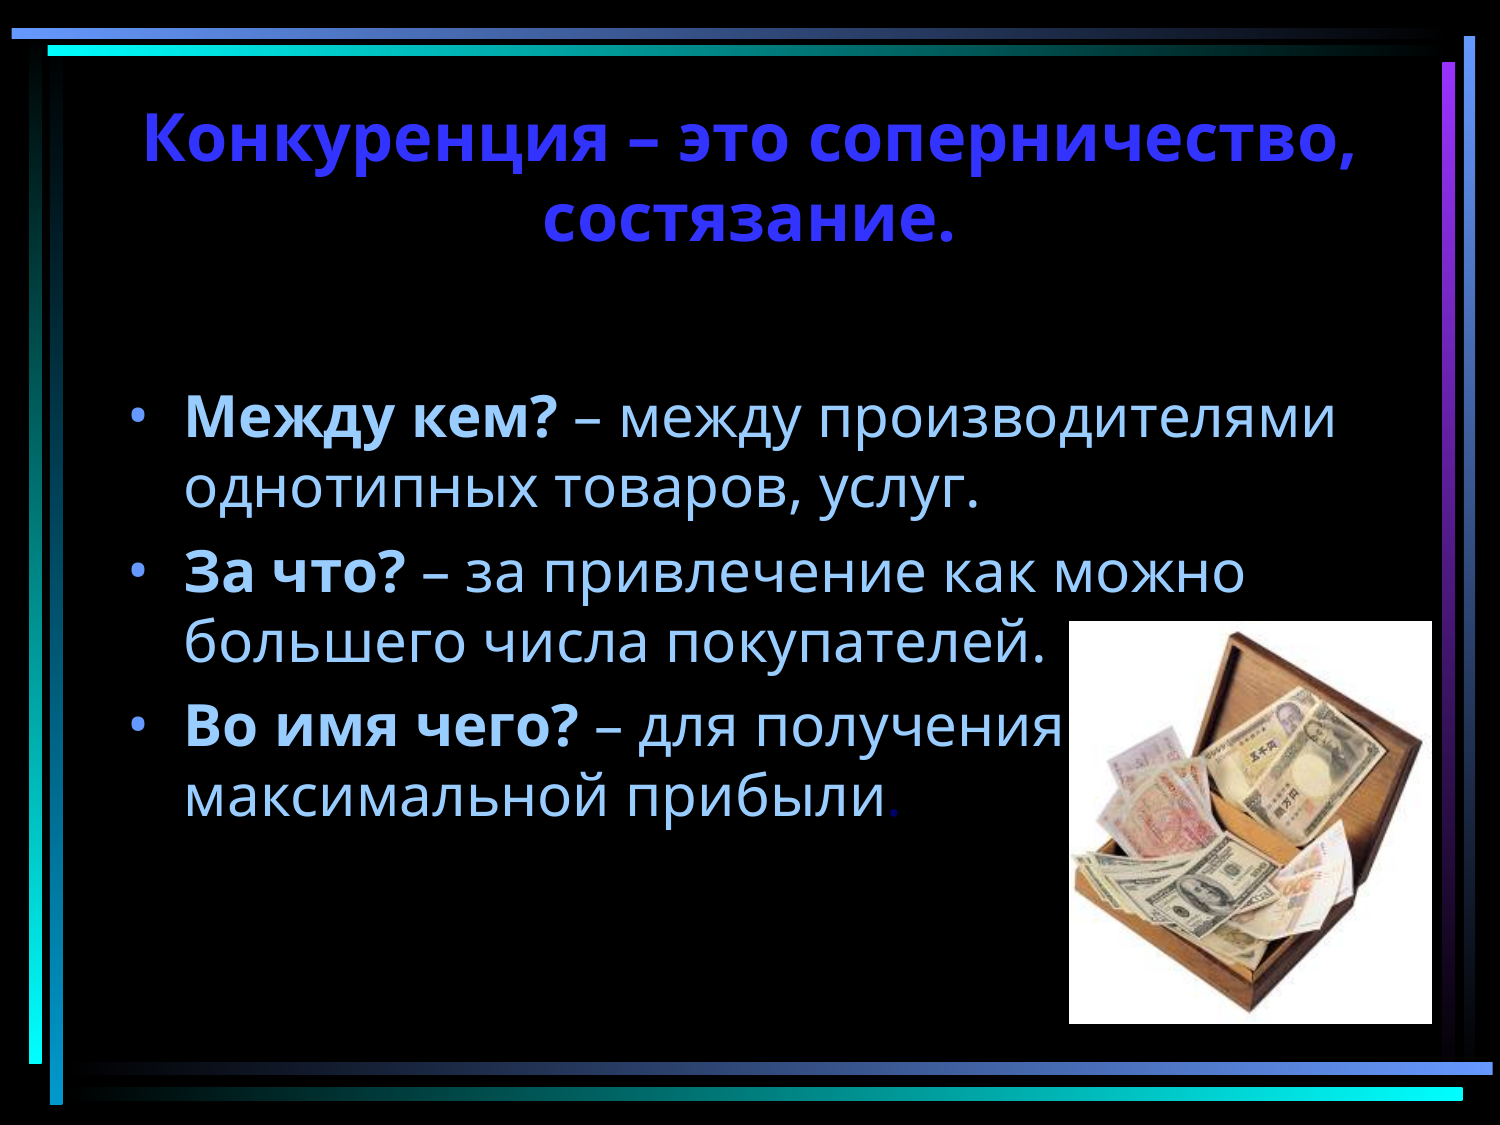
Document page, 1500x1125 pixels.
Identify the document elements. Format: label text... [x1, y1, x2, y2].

title Конкуренция – это соперничество, состязание. [112, 99, 1388, 263]
list Между кем? – между производителями однотипных товаров, услуг. За что? – за привлечение как можно большего числа покупателей. Во имя чего? – для получения максимальной прибыли. [112, 287, 1388, 976]
picture [1069, 621, 1432, 1024]
